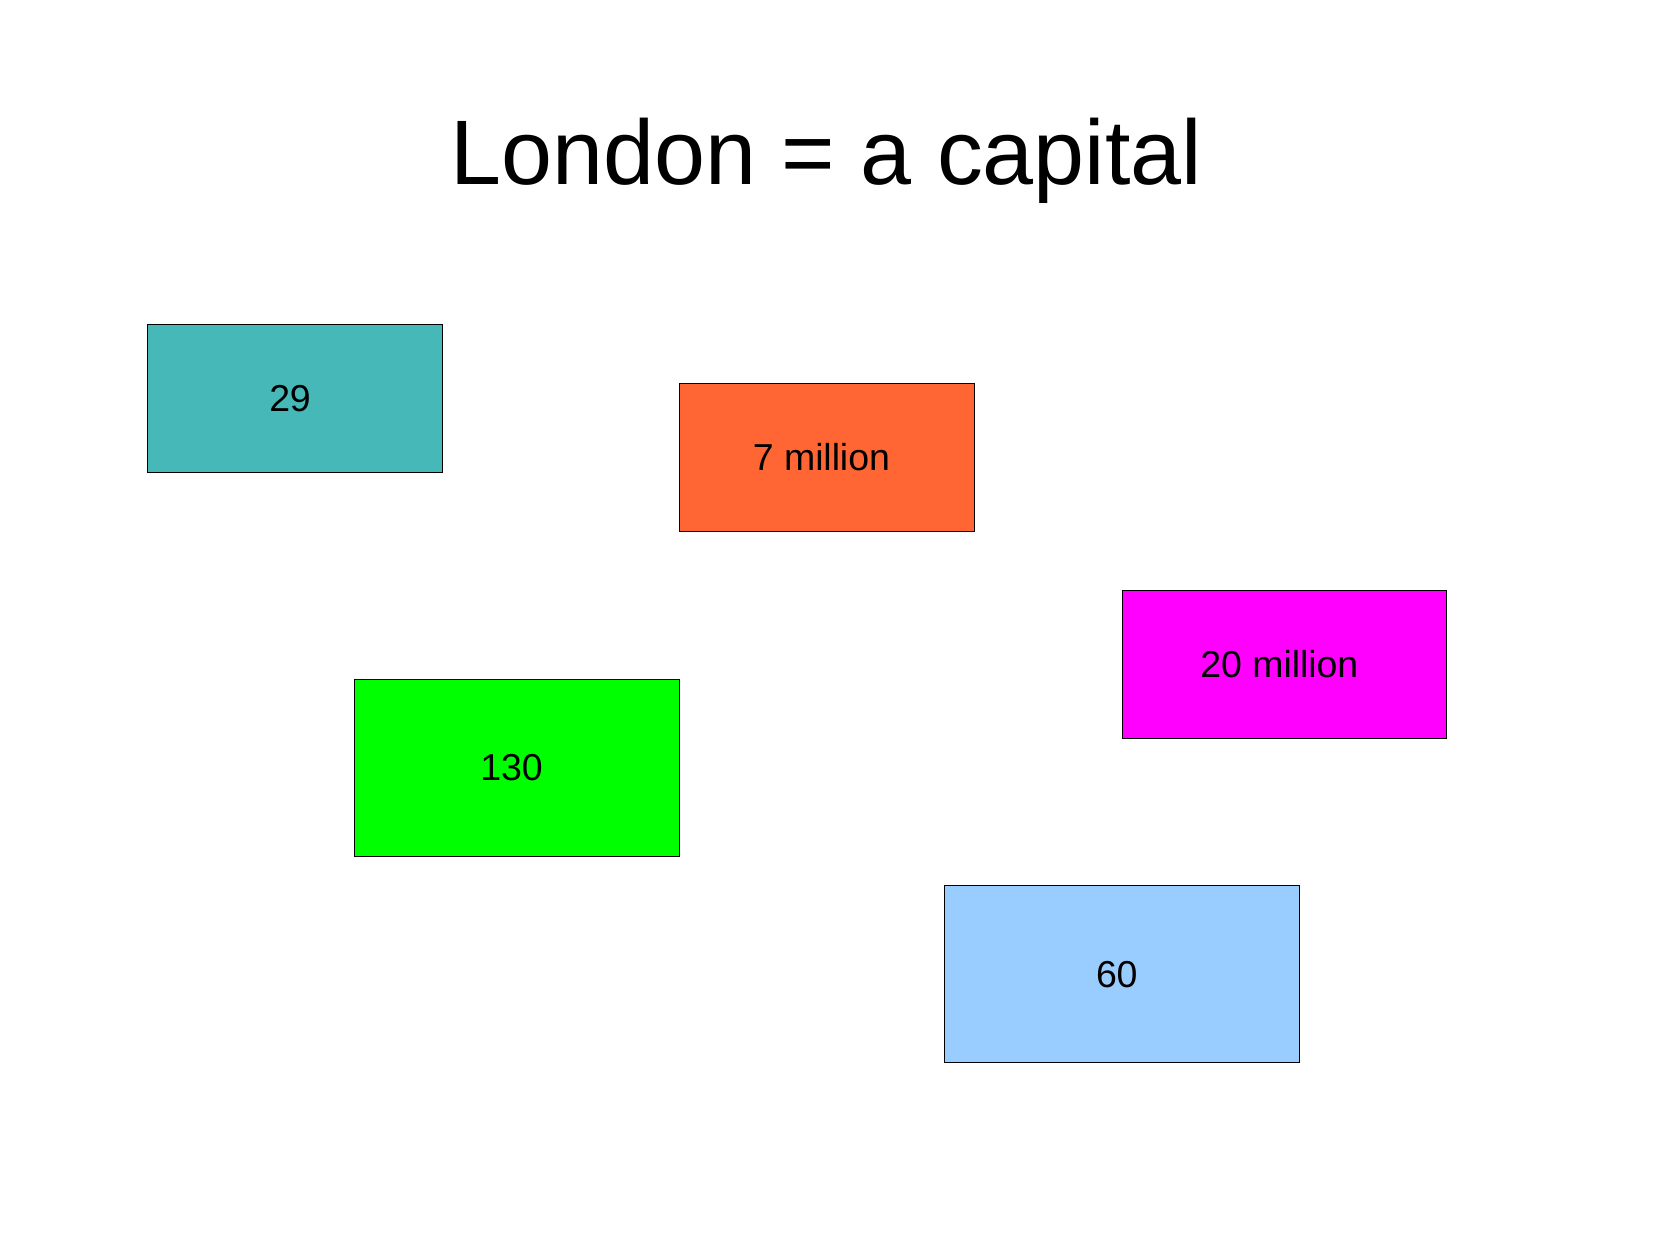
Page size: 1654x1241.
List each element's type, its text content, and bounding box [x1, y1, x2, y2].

title London = a capital [82, 49, 1571, 257]
text_box 60 [944, 885, 1300, 1063]
text_box 130 [354, 679, 680, 857]
text_box 7 million [679, 383, 975, 532]
text_box 20 million [1122, 590, 1447, 739]
text_box 29 [147, 324, 443, 473]
